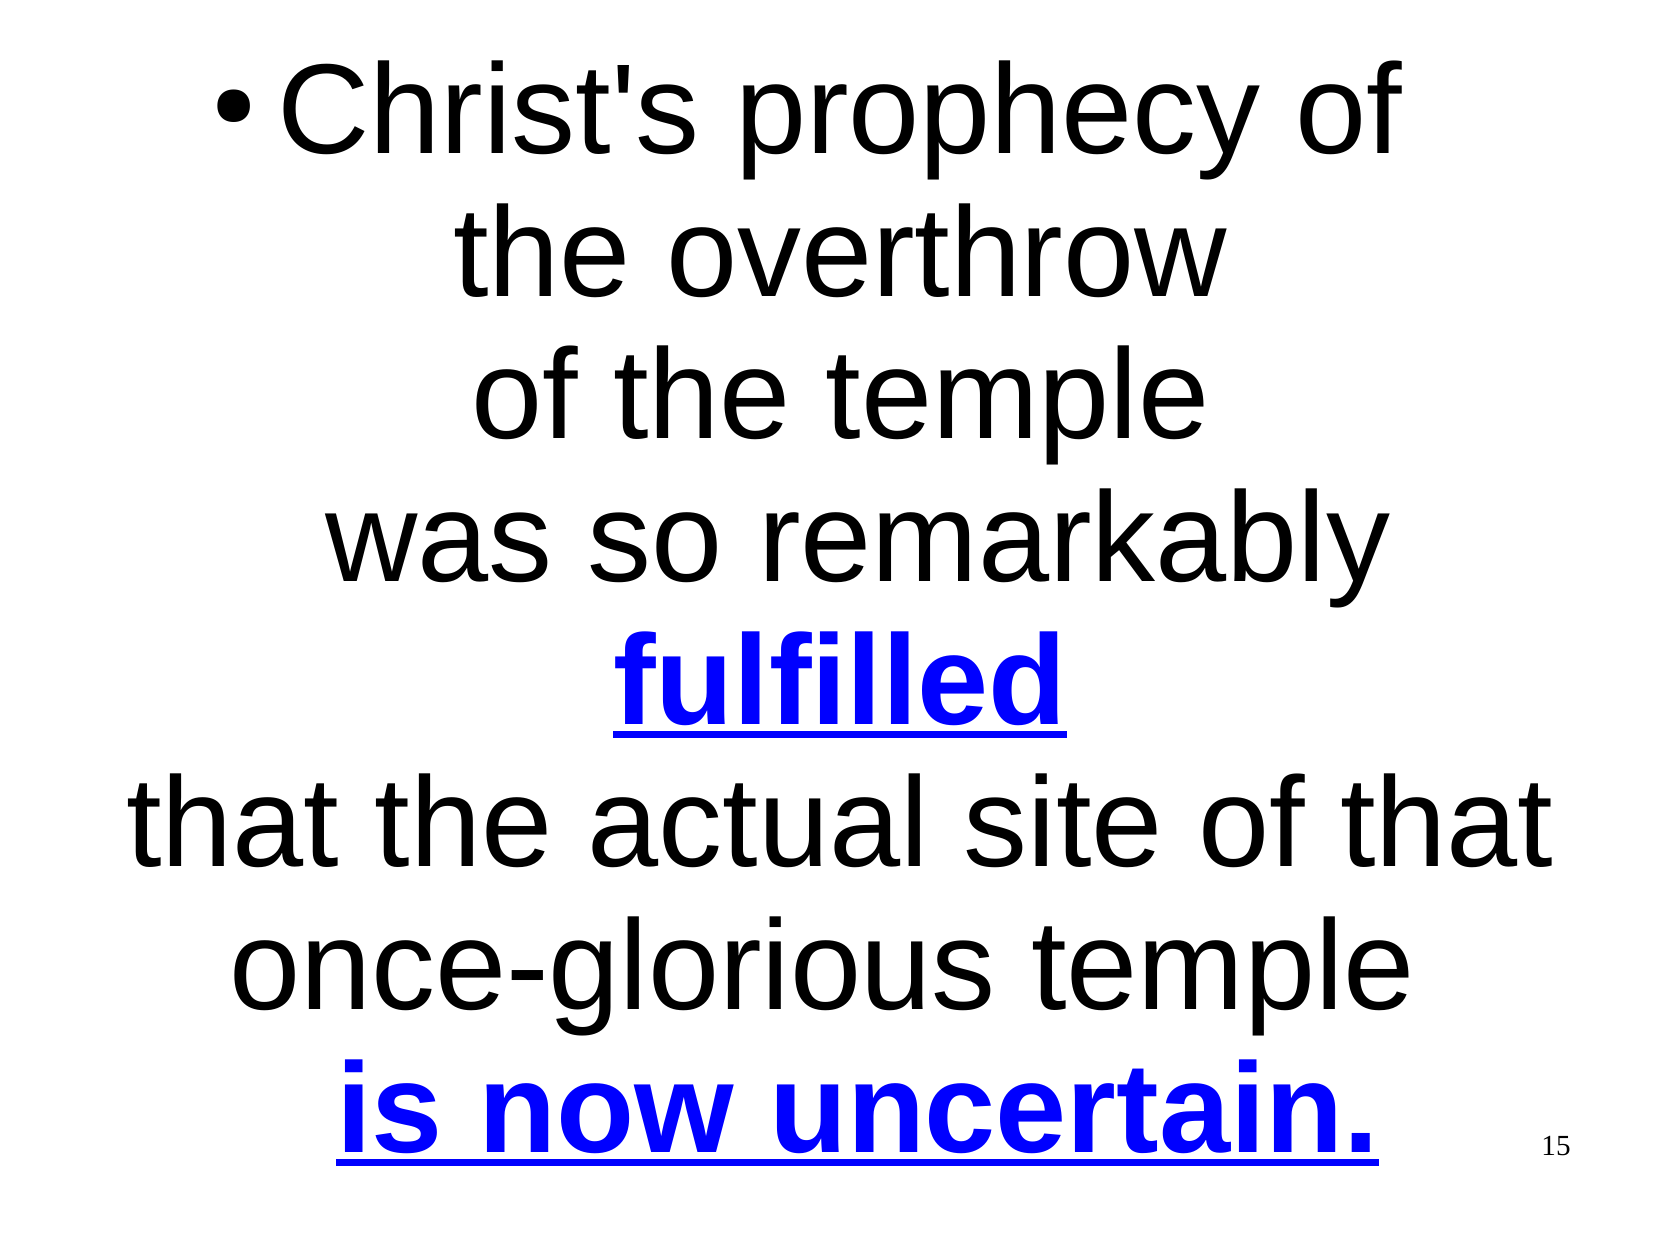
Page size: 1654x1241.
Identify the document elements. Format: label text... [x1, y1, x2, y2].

list Christ's prophecy of the overthrow of the temple was so remarkably fulfilled that the actual site of that once-glorious temple is now uncertain. [37, 37, 1613, 1201]
